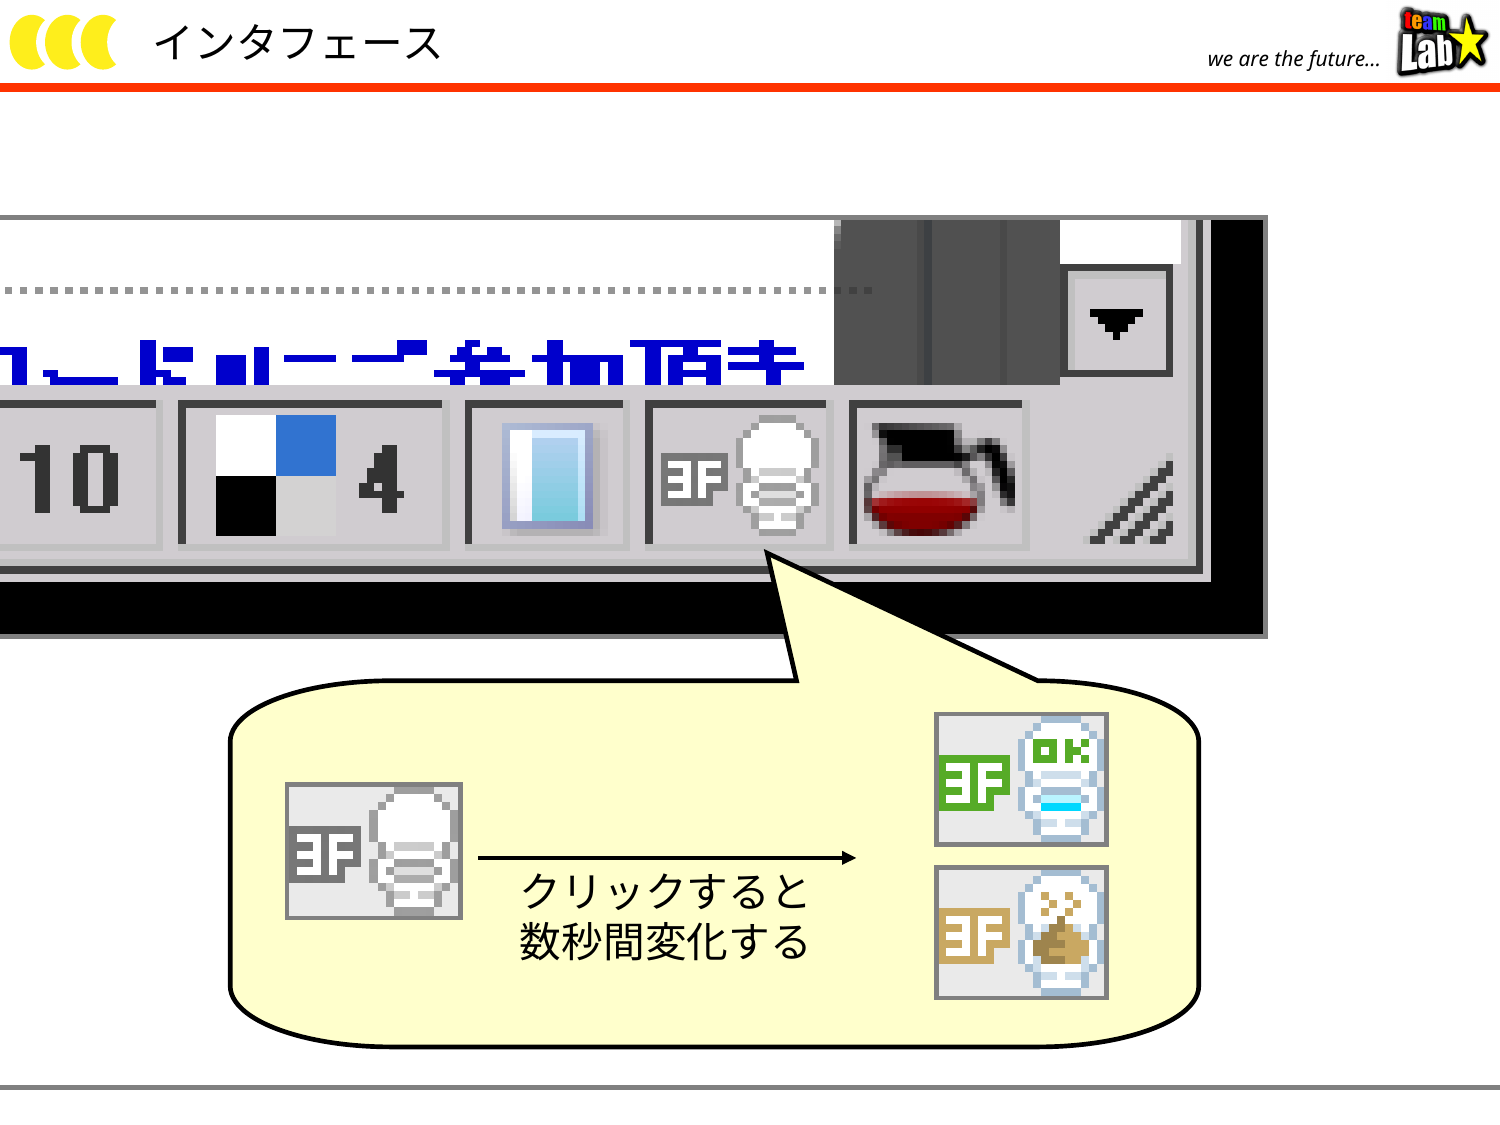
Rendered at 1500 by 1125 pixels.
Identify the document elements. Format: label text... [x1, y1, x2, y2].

text_box クリックすると 数秒間変化する [504, 857, 827, 974]
picture [939, 716, 1105, 843]
picture [289, 786, 459, 916]
picture [1386, 0, 1499, 83]
text_box [230, 553, 1199, 1047]
picture [939, 869, 1105, 996]
title インタフェース [137, 9, 925, 75]
picture [0, 220, 1264, 635]
